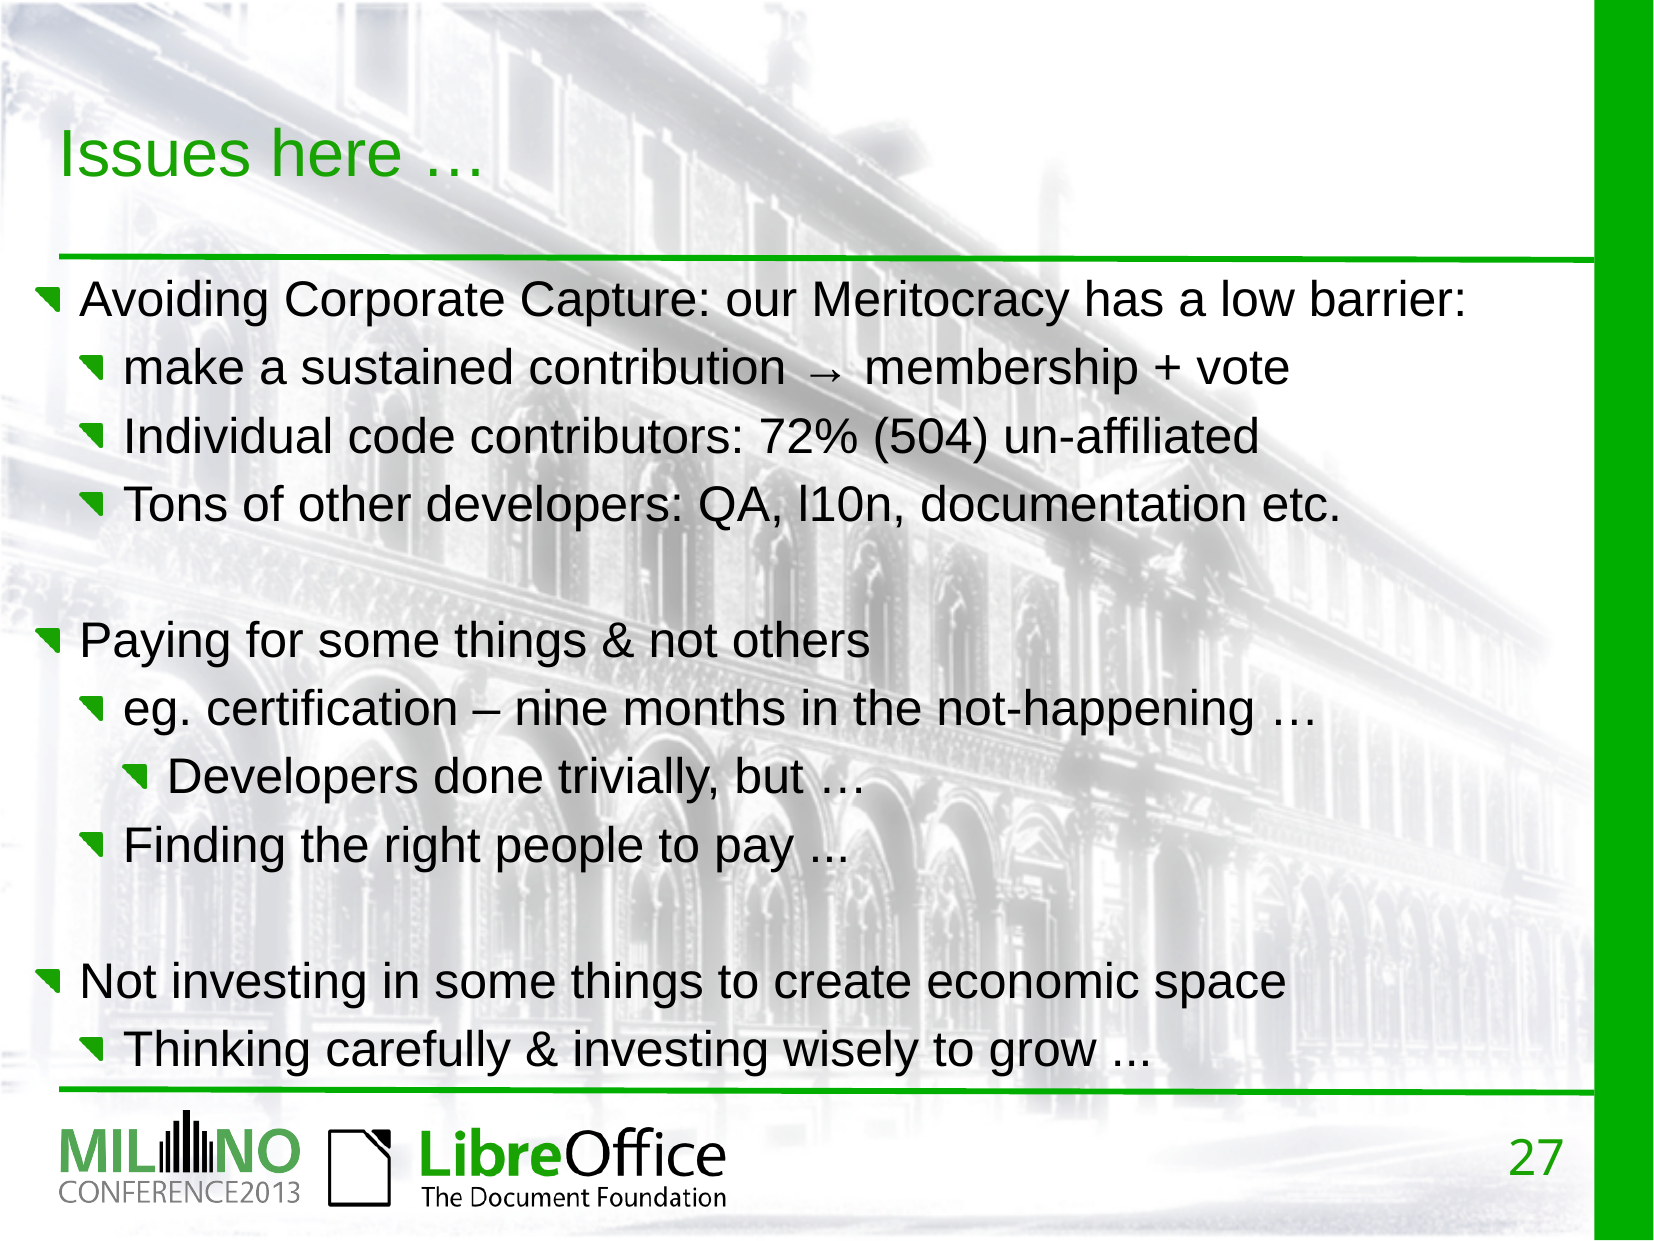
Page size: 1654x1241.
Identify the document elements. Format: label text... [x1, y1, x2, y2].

picture [0, 1, 1594, 1241]
list Avoiding Corporate Capture: our Meritocracy has a low barrier: make a sustained contribution → membership + vote Individual code contributors: 72% (504) un-affiliated Tons of other developers: QA, l10n, documentation etc. Paying for some things & not others eg. certification – nine months in the not-happening … Developers done trivially, but … Finding the right people to pay ... Not investing in some things to create economic space Thinking carefully & investing wisely to grow ... [35, 271, 1524, 1078]
title Issues here … [59, 49, 1548, 257]
